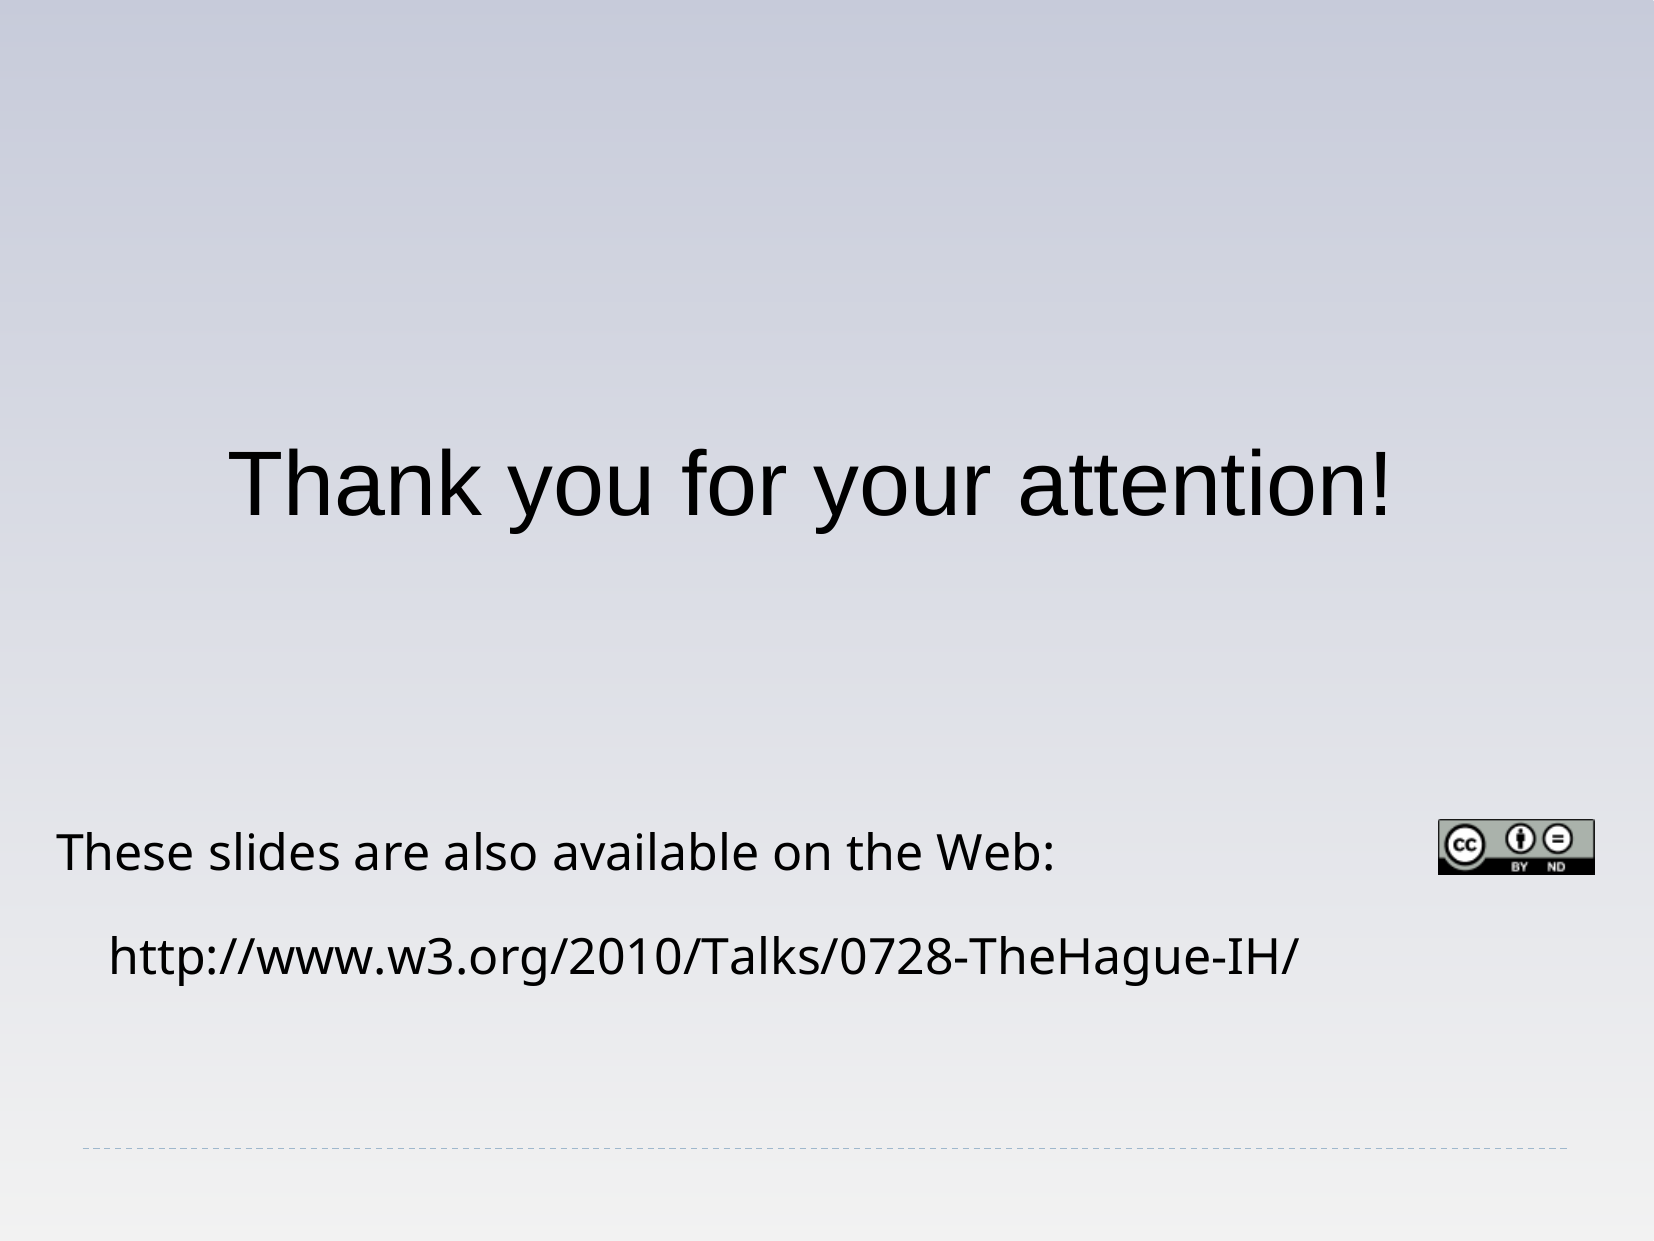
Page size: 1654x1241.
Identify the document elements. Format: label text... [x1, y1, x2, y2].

picture [1438, 819, 1595, 875]
text_box These slides are also available on the Web: http://www.w3.org/2010/Talks/0728-TheHague-IH/ [41, 814, 1615, 990]
text_box Thank you for your attention! [88, 419, 1536, 537]
